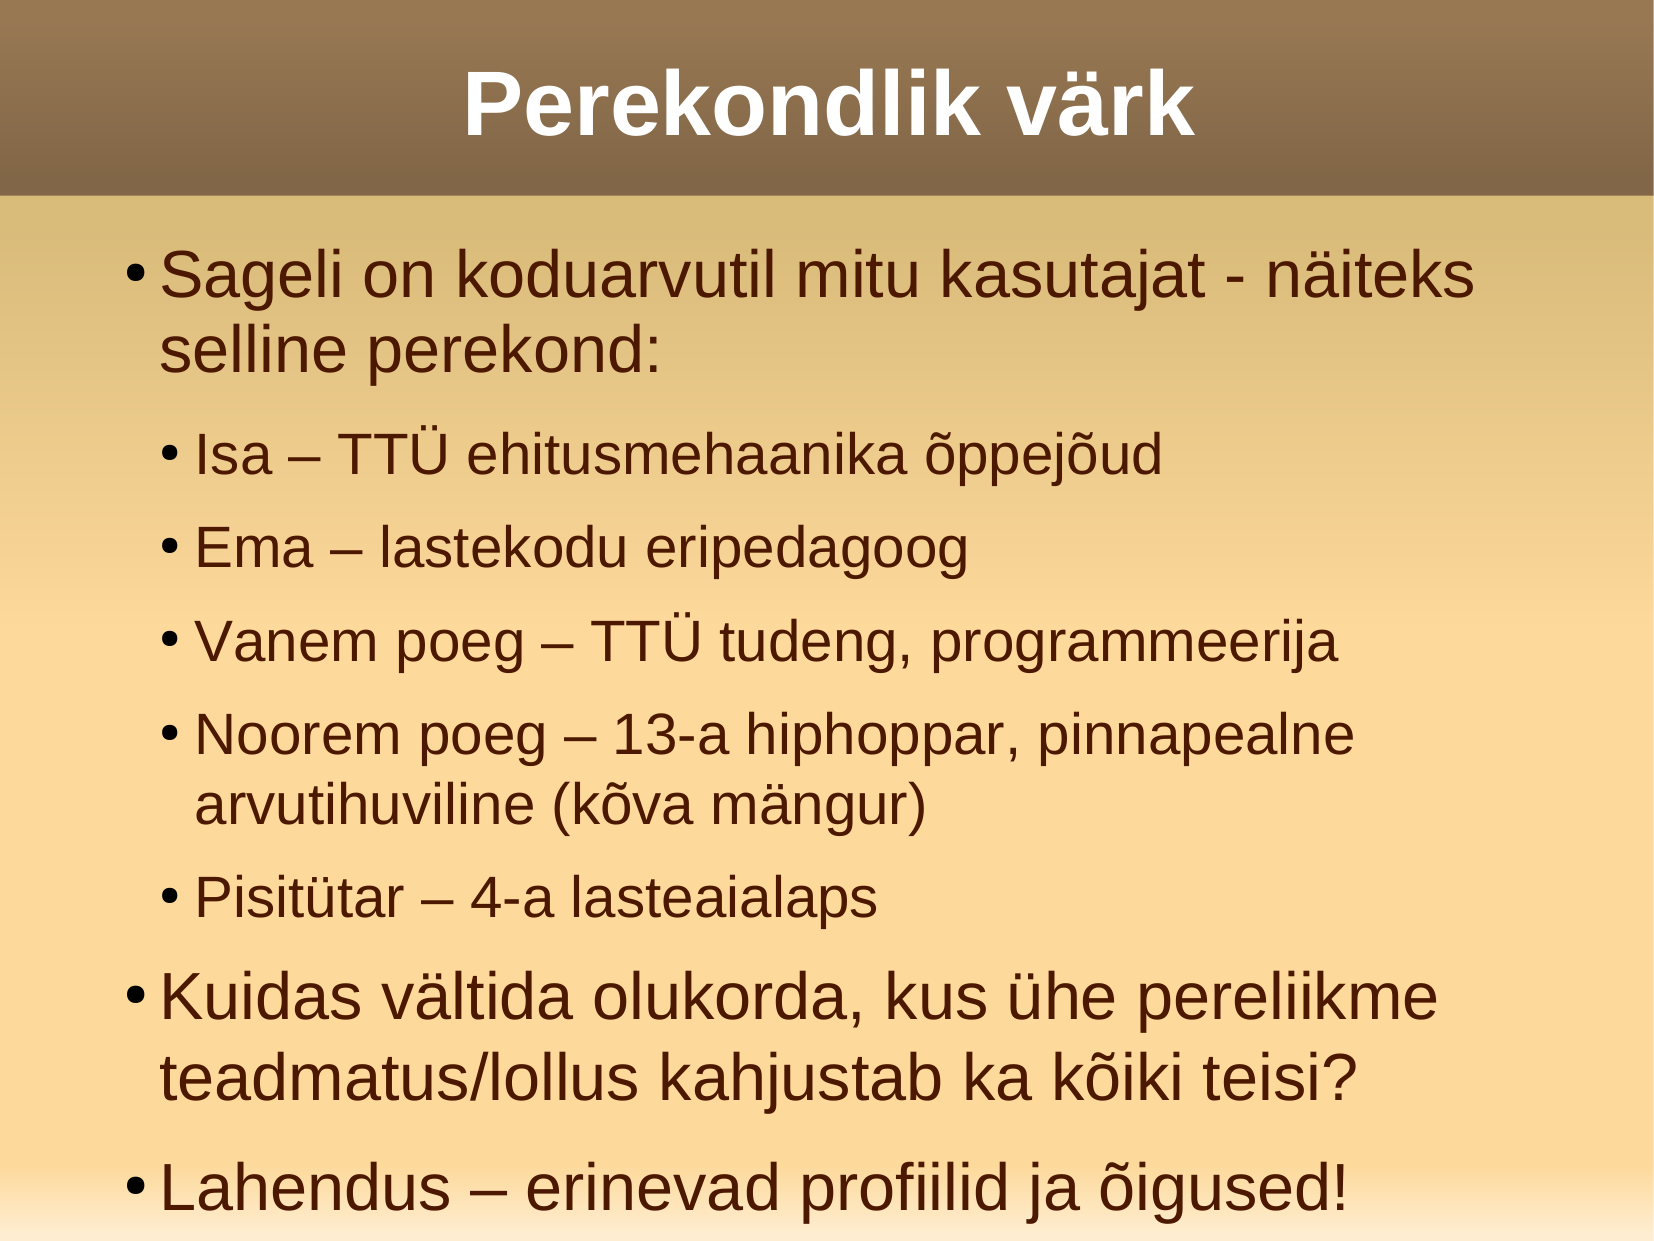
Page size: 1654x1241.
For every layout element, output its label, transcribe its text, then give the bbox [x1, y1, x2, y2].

list Sageli on koduarvutil mitu kasutajat - näiteks selline perekond: Isa – TTÜ ehitusmehaanika õppejõud Ema – lastekodu eripedagoog Vanem poeg – TTÜ tudeng, programmeerija Noorem poeg – 13-a hiphoppar, pinnapealne arvutihuviline (kõva mängur) Pisitütar – 4-a lasteaialaps Kuidas vältida olukorda, kus ühe pereliikme teadmatus/lollus kahjustab ka kõiki teisi? Lahendus – erinevad profiilid ja õigused! [88, 236, 1501, 1224]
title Perekondlik värk [123, 0, 1536, 208]
picture [0, 0, 1654, 1241]
